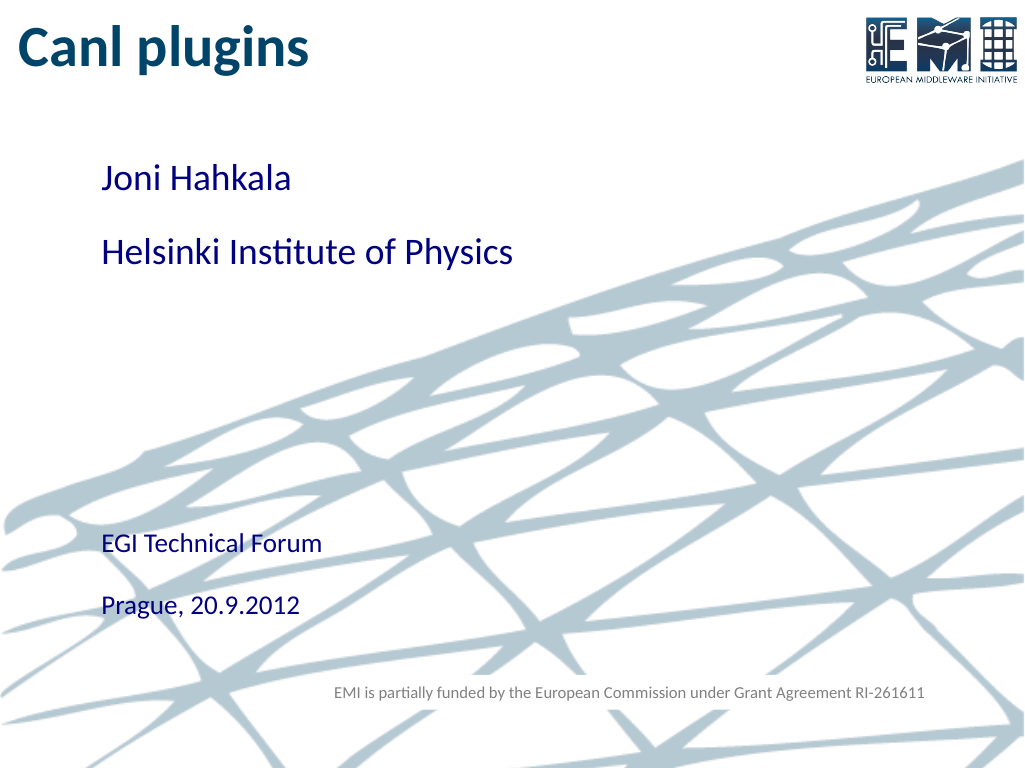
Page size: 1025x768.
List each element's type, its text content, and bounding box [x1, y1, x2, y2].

title Canl plugins [3, 0, 926, 112]
list [16, 194, 465, 266]
picture [926, 17, 1017, 83]
list Joni Hahkala Helsinki Institute of Physics EGI Technical Forum Prague, 20.9.2012 [15, 145, 788, 676]
picture [0, 159, 1025, 768]
